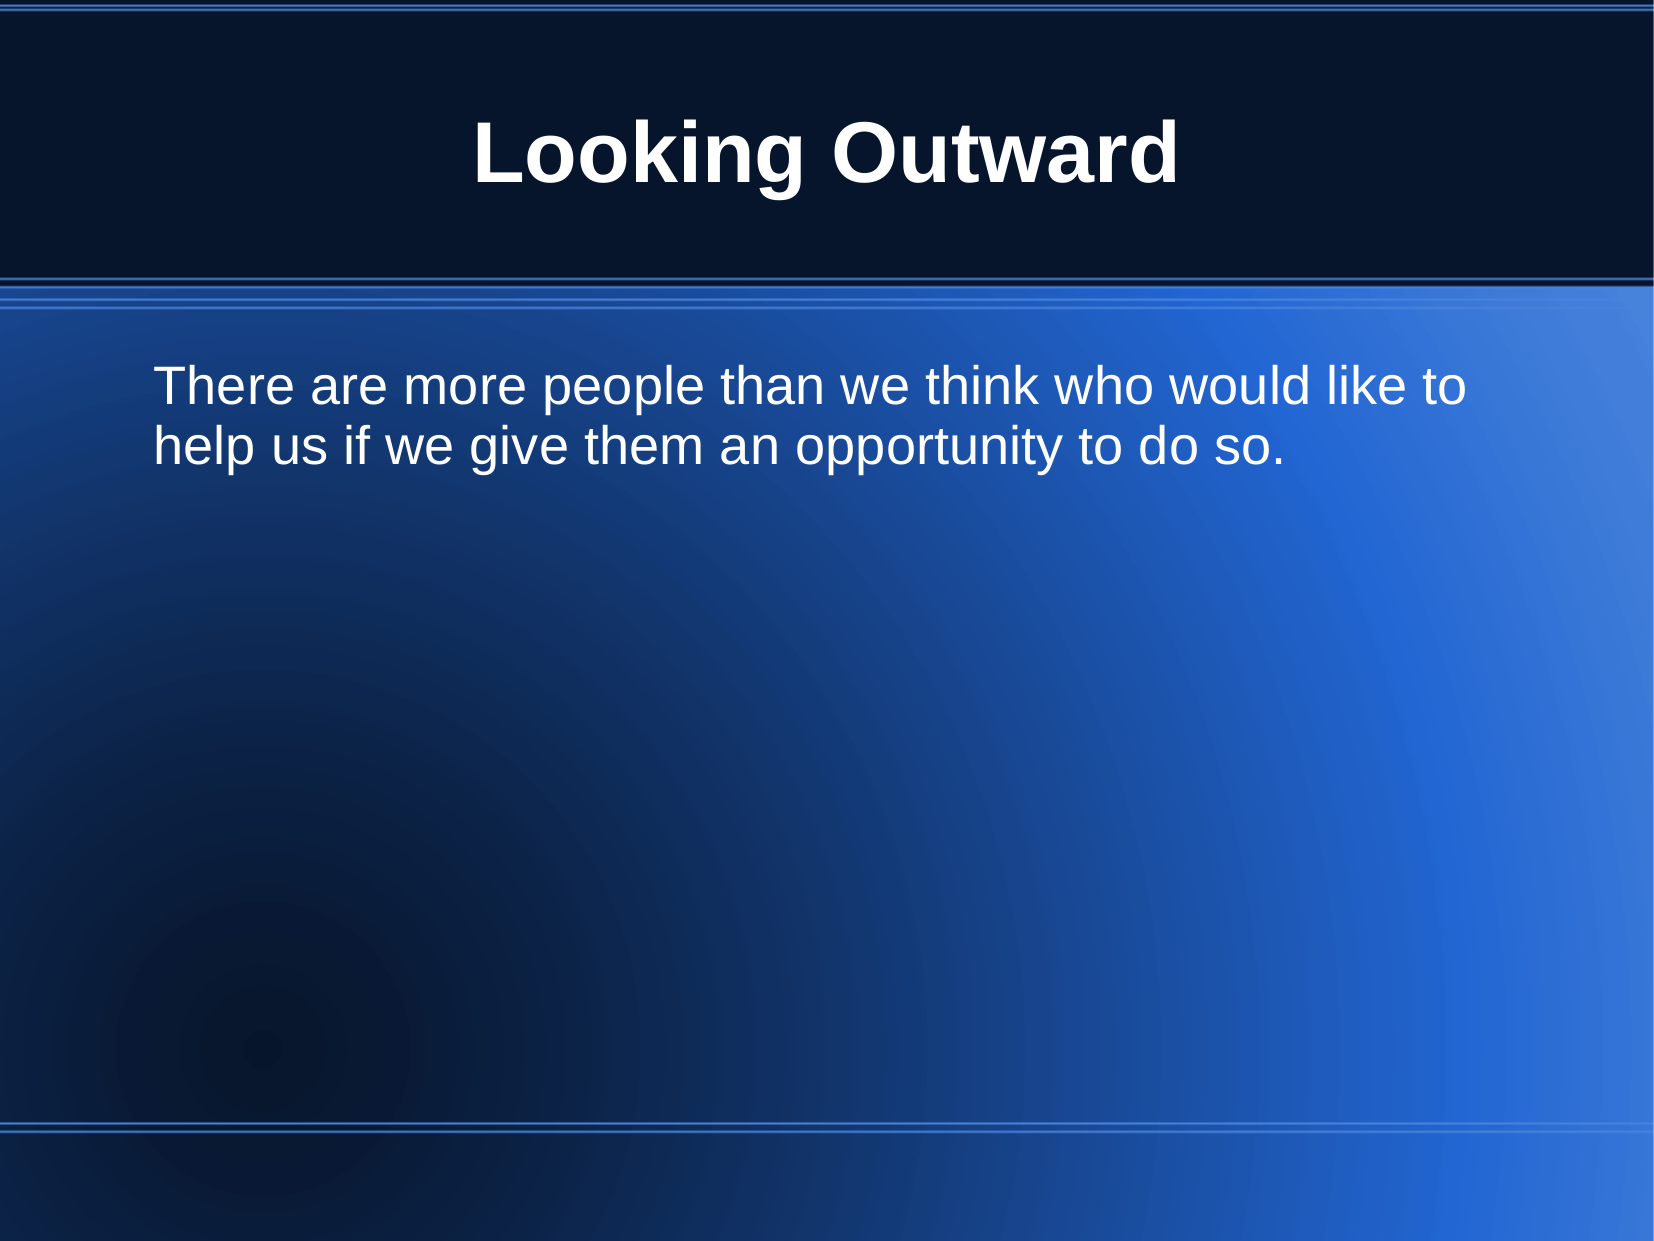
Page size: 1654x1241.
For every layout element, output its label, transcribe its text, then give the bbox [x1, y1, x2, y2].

title Looking Outward [82, 49, 1571, 257]
list There are more people than we think who would like to help us if we give them an opportunity to do so. [82, 355, 1571, 1058]
picture [0, 0, 1654, 1241]
